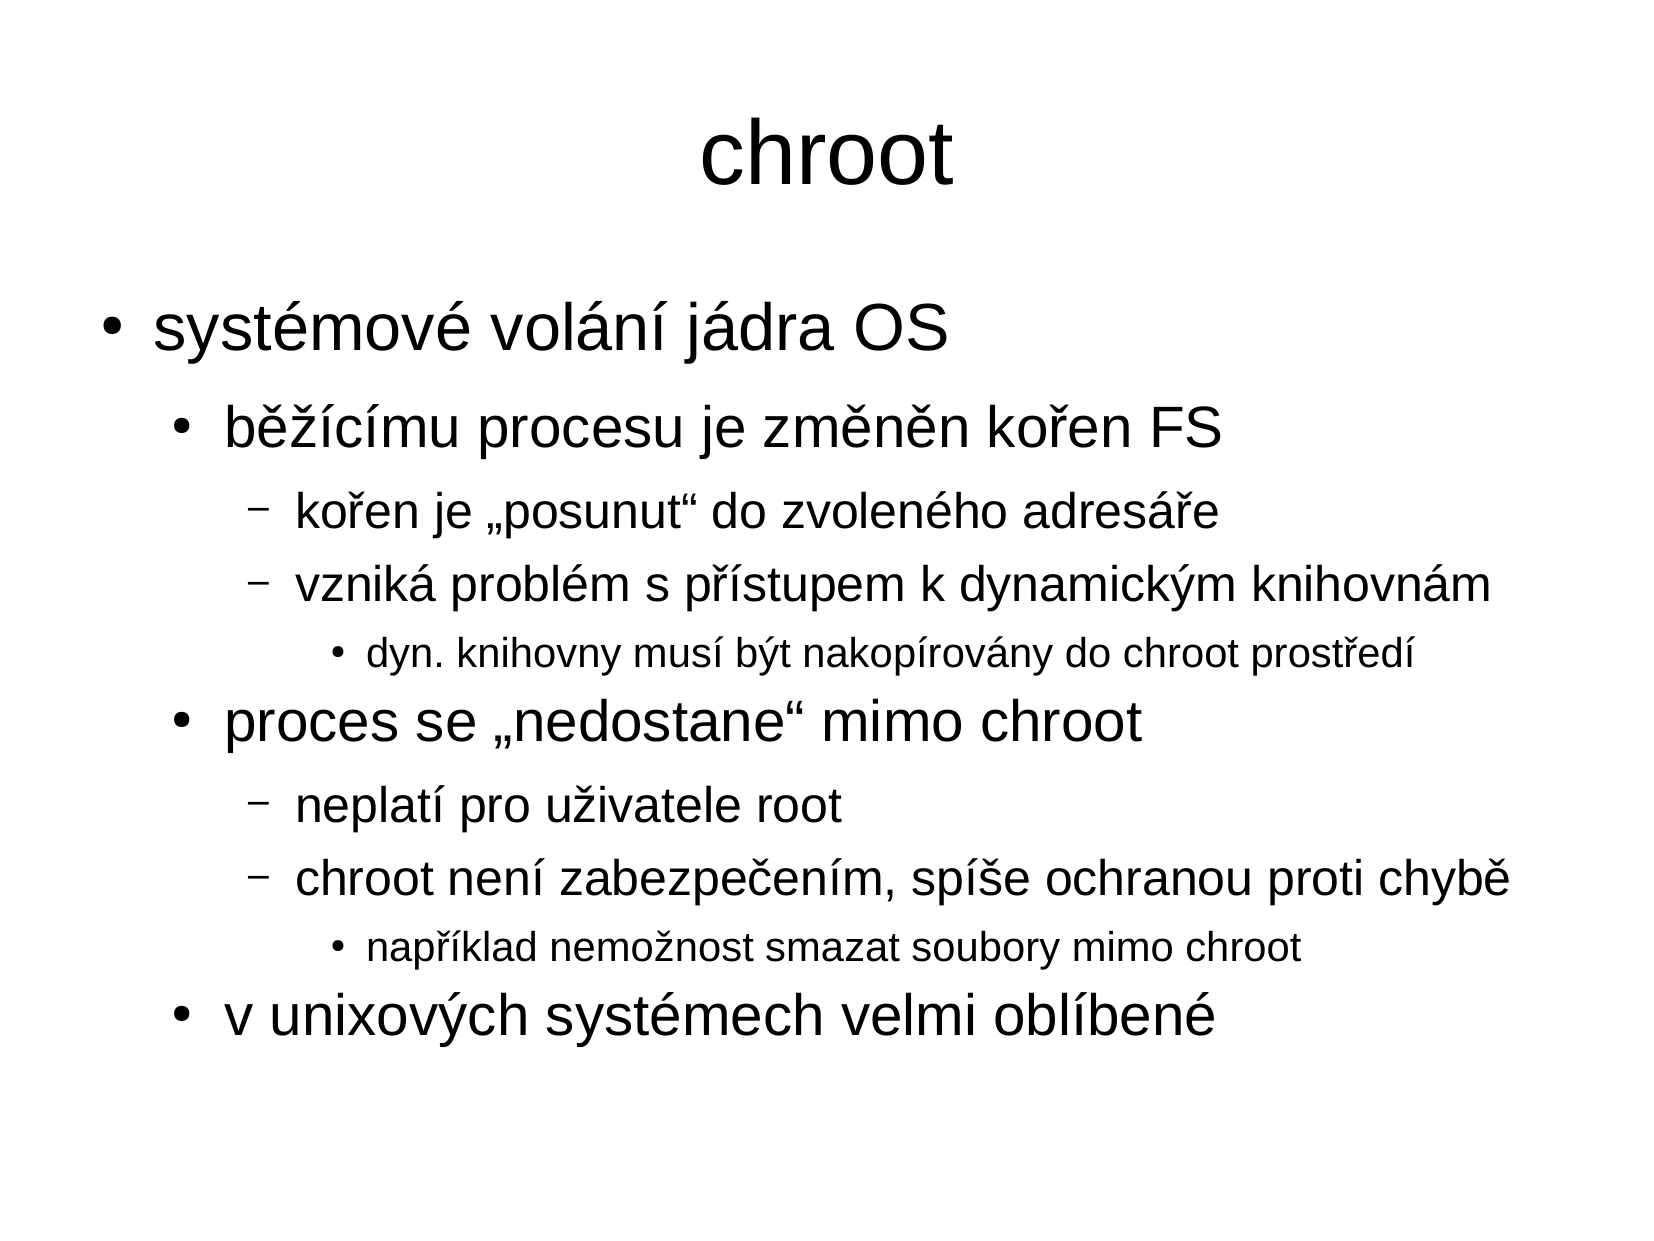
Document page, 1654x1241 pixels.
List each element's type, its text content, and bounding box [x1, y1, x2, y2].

list systémové volání jádra OS běžícímu procesu je změněn kořen FS kořen je „posunut“ do zvoleného adresáře vzniká problém s přístupem k dynamickým knihovnám dyn. knihovny musí být nakopírovány do chroot prostředí proces se „nedostane“ mimo chroot neplatí pro uživatele root chroot není zabezpečením, spíše ochranou proti chybě například nemožnost smazat soubory mimo chroot v unixových systémech velmi oblíbené [82, 290, 1571, 1094]
title chroot [82, 56, 1571, 250]
